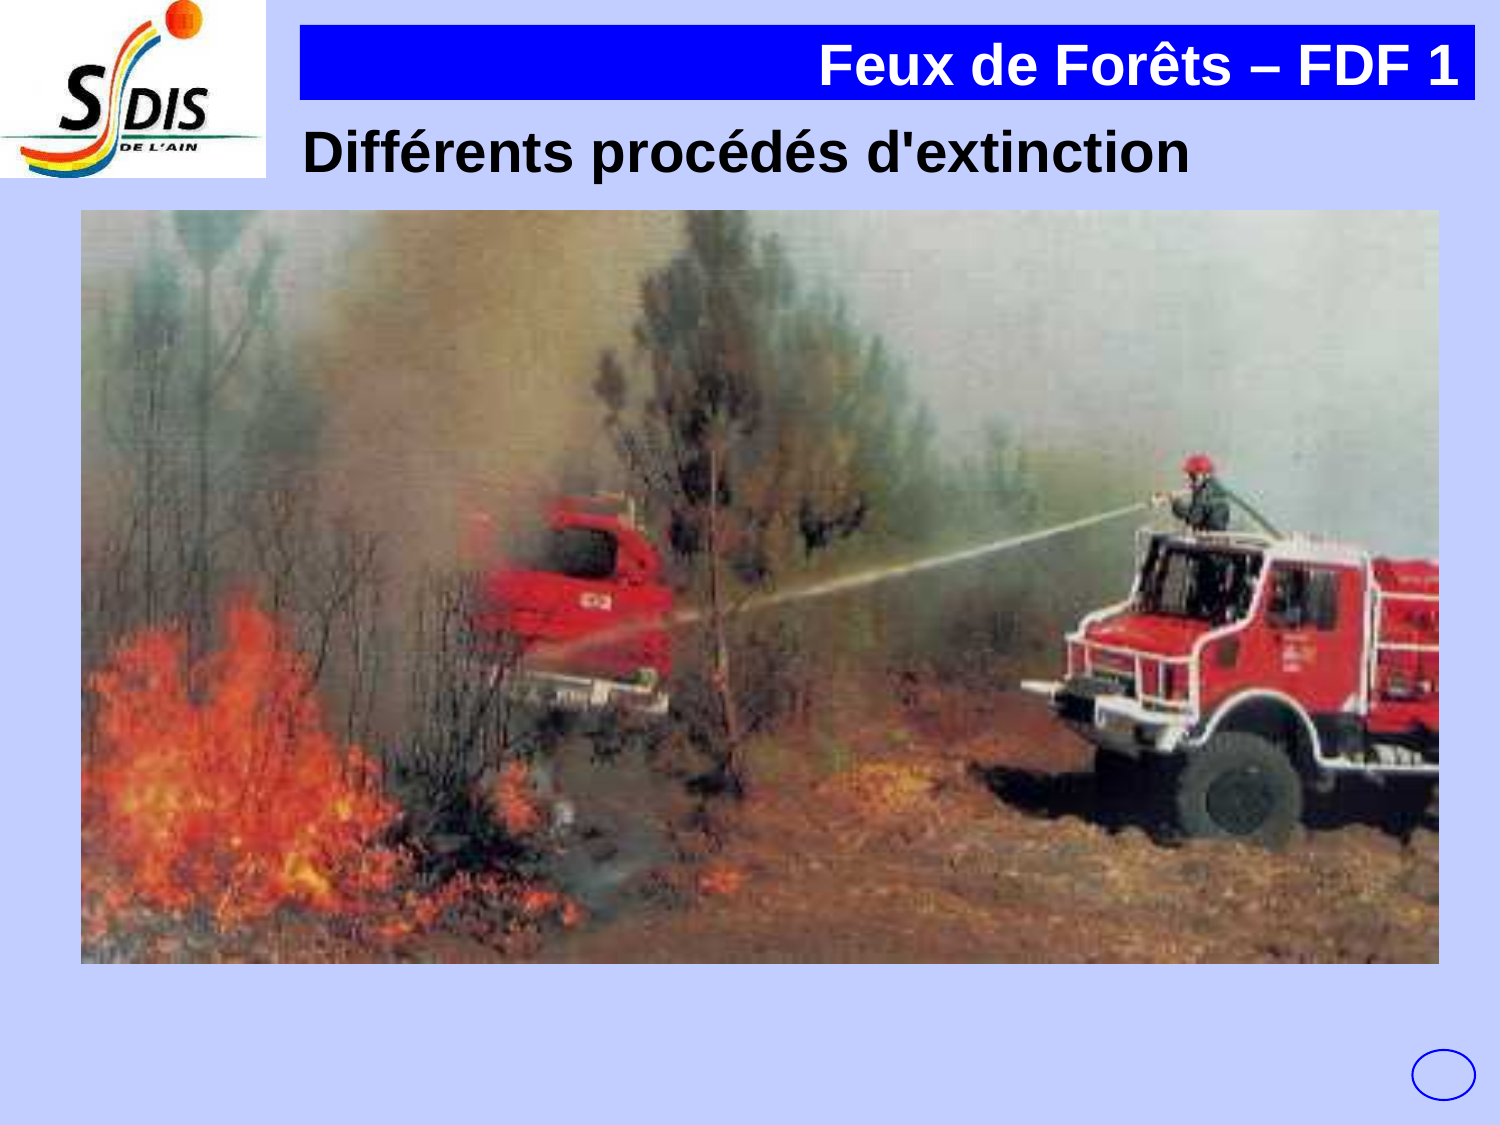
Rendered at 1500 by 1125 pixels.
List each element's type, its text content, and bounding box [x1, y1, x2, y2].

text_box Feux de Forêts – FDF 1 [299, 24, 1475, 100]
picture [81, 210, 1439, 964]
picture [0, 0, 266, 178]
text_box Différents procédés d'extinction [287, 112, 1207, 193]
text_box [0, 0, 1500, 1125]
